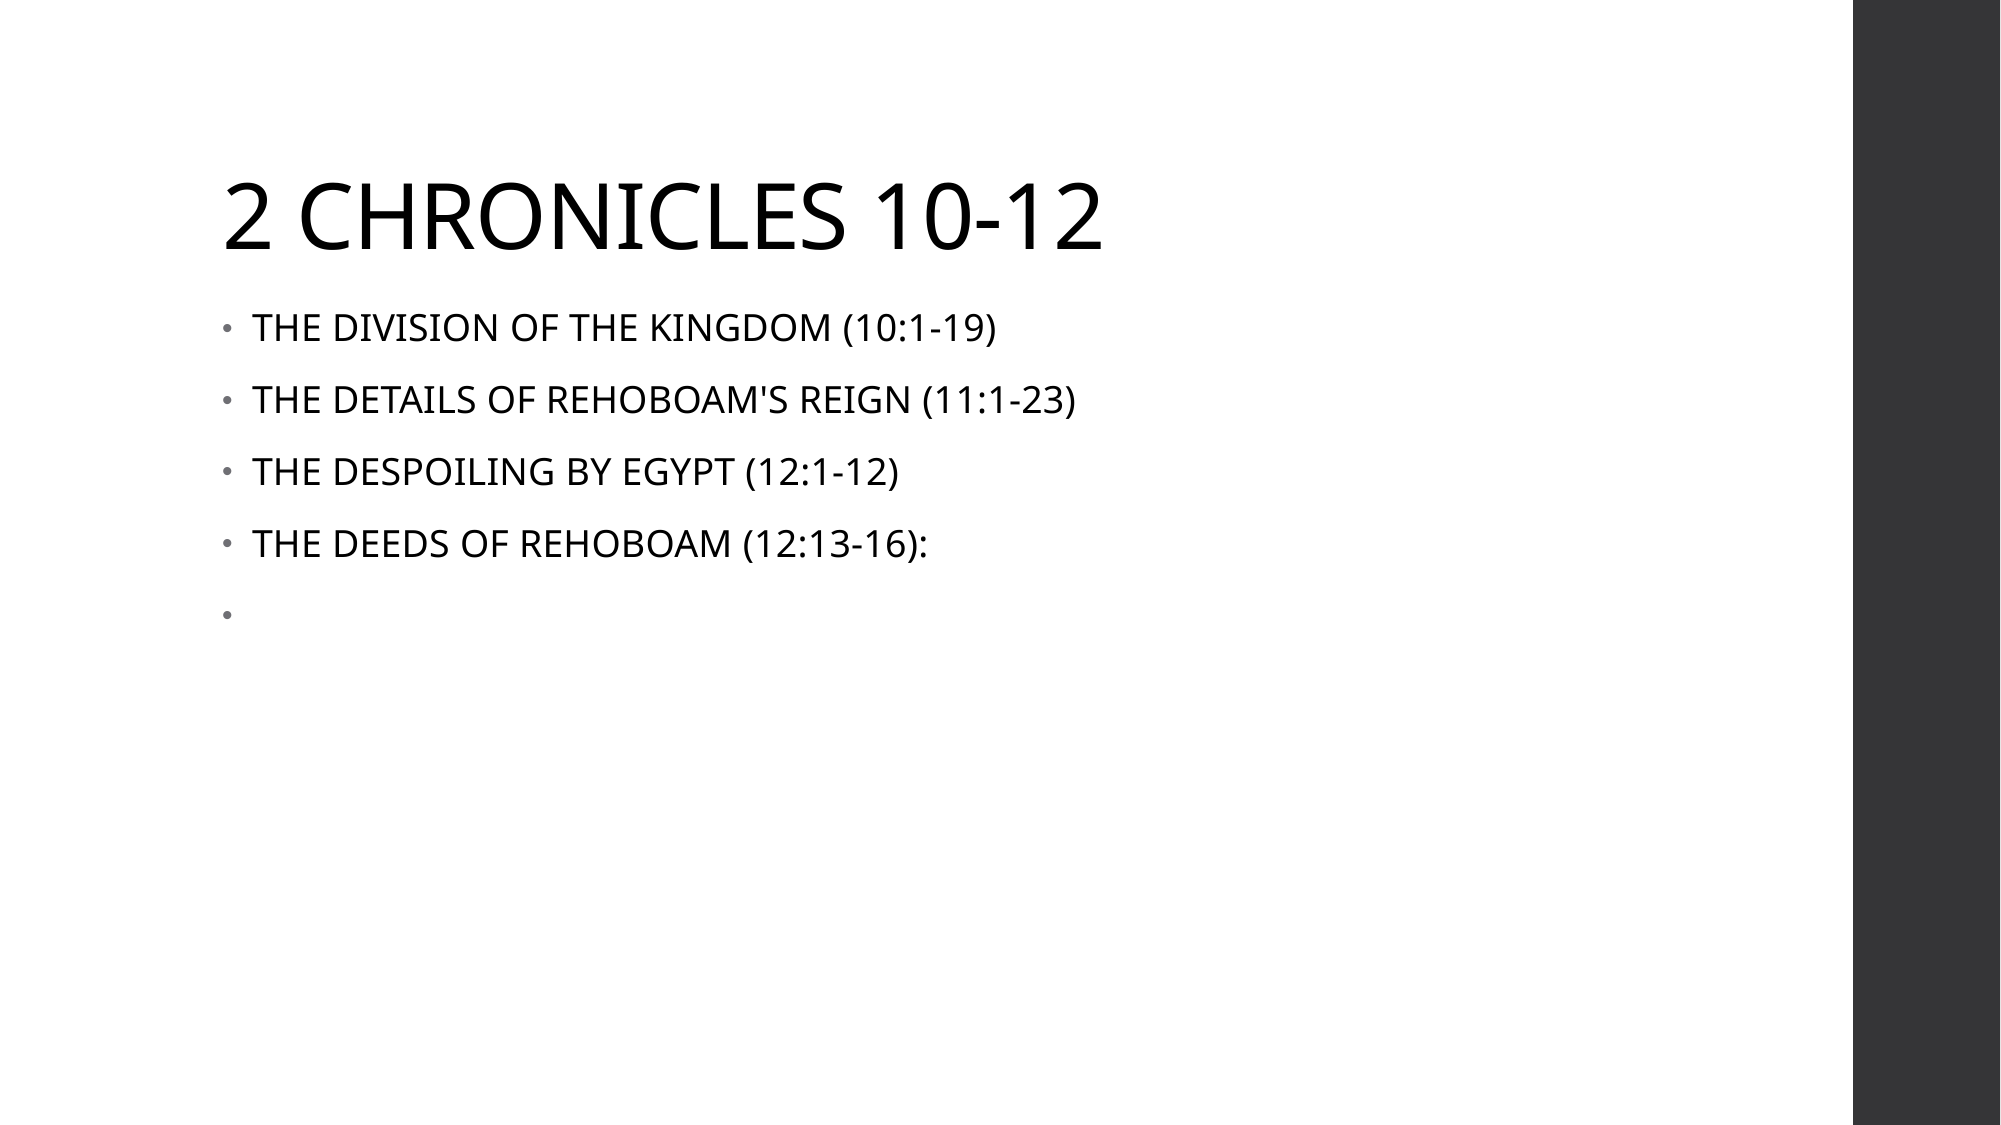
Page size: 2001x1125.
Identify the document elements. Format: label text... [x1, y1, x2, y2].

list THE DIVISION OF THE KINGDOM (10:1-19) THE DETAILS OF REHOBOAM'S REIGN (11:1-23) THE DESPOILING BY EGYPT (12:1-12) THE DEEDS OF REHOBOAM (12:13-16): [206, 299, 1617, 1014]
title 2 CHRONICLES 10-12 [206, 60, 1797, 278]
